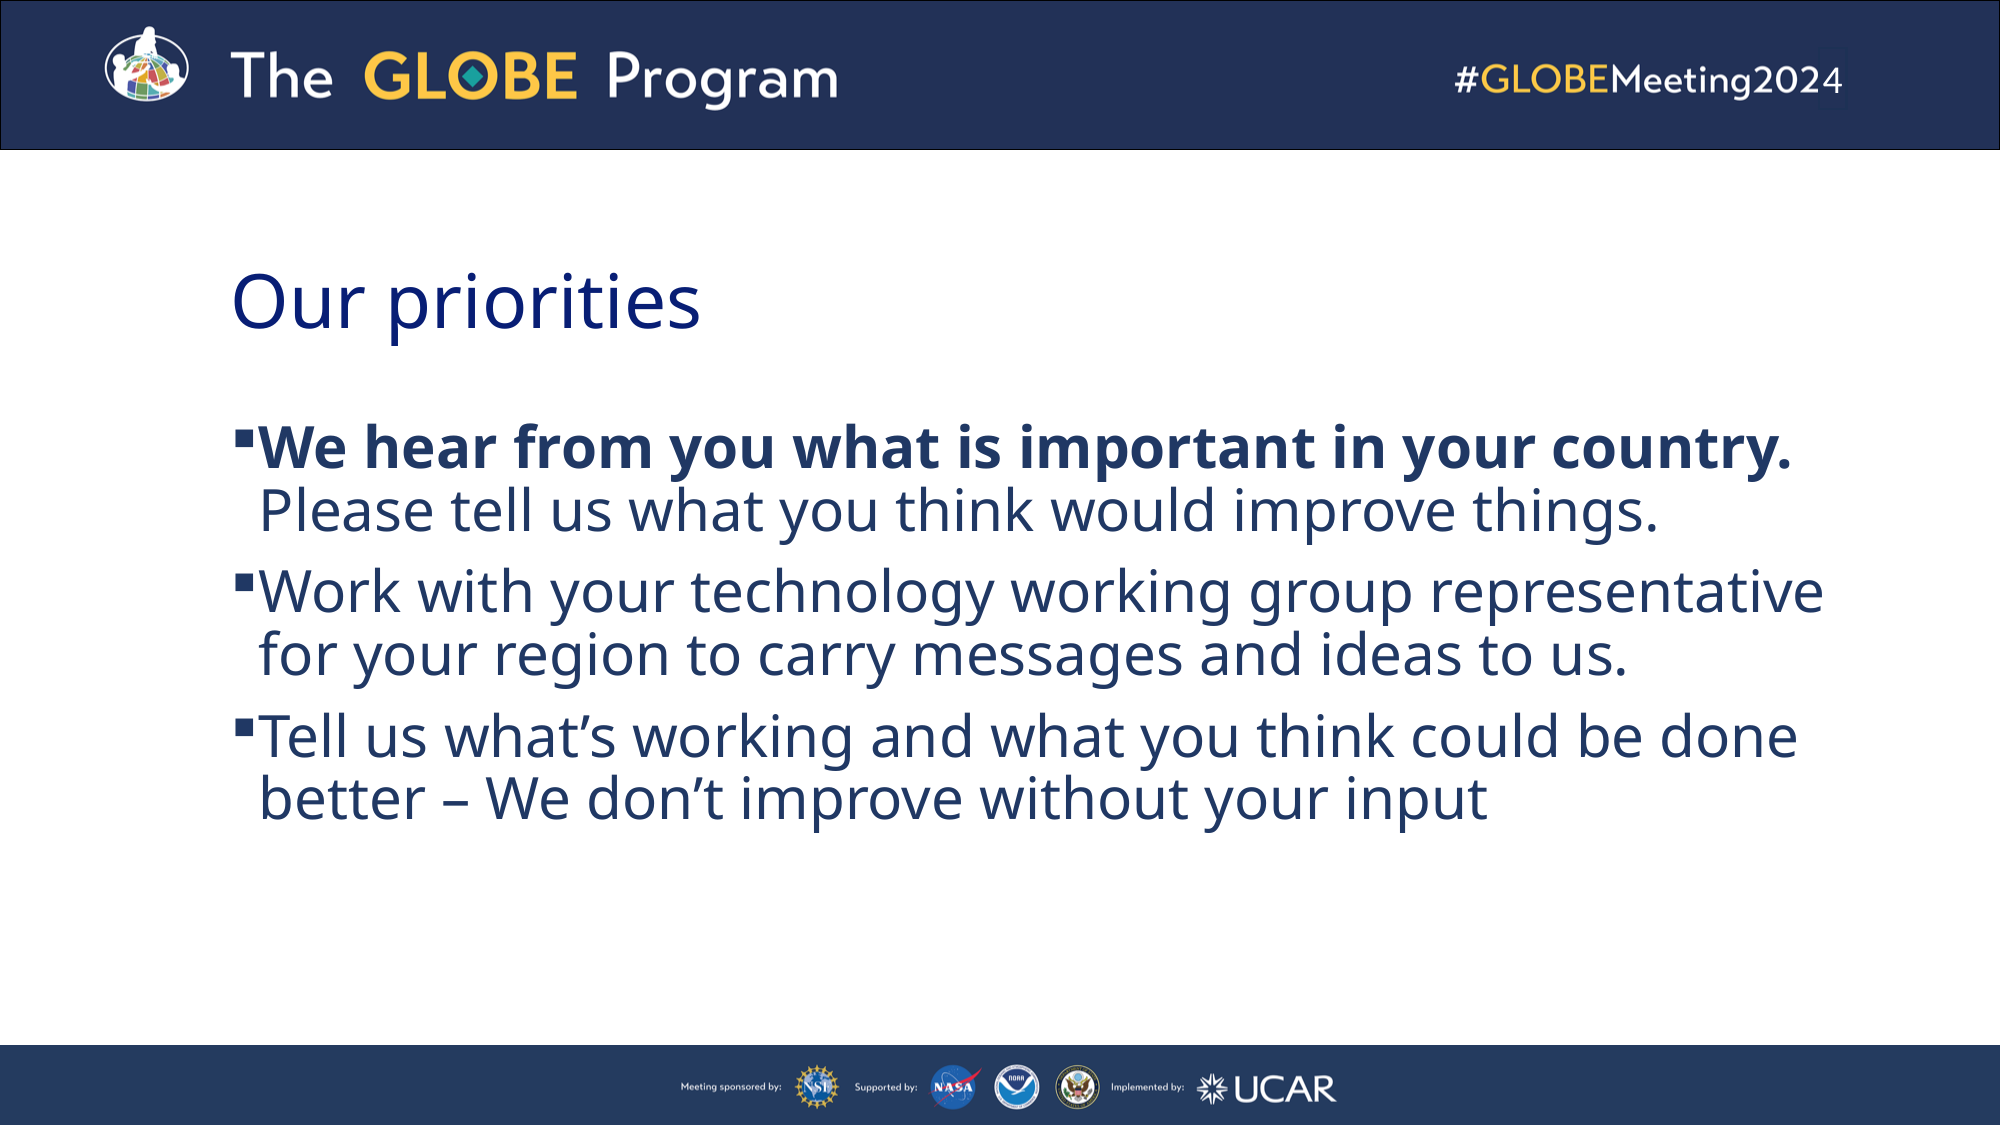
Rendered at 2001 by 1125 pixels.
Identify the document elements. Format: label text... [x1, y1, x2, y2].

list We hear from you what is important in your country. Please tell us what you think would improve things. Work with your technology working group representative for your region to carry messages and ideas to us. Tell us what’s working and what you think could be done better – We don’t improve without your input [215, 410, 1893, 956]
title Our priorities [215, 256, 1941, 411]
picture [1, 1, 1999, 149]
picture [0, 1045, 2000, 1125]
